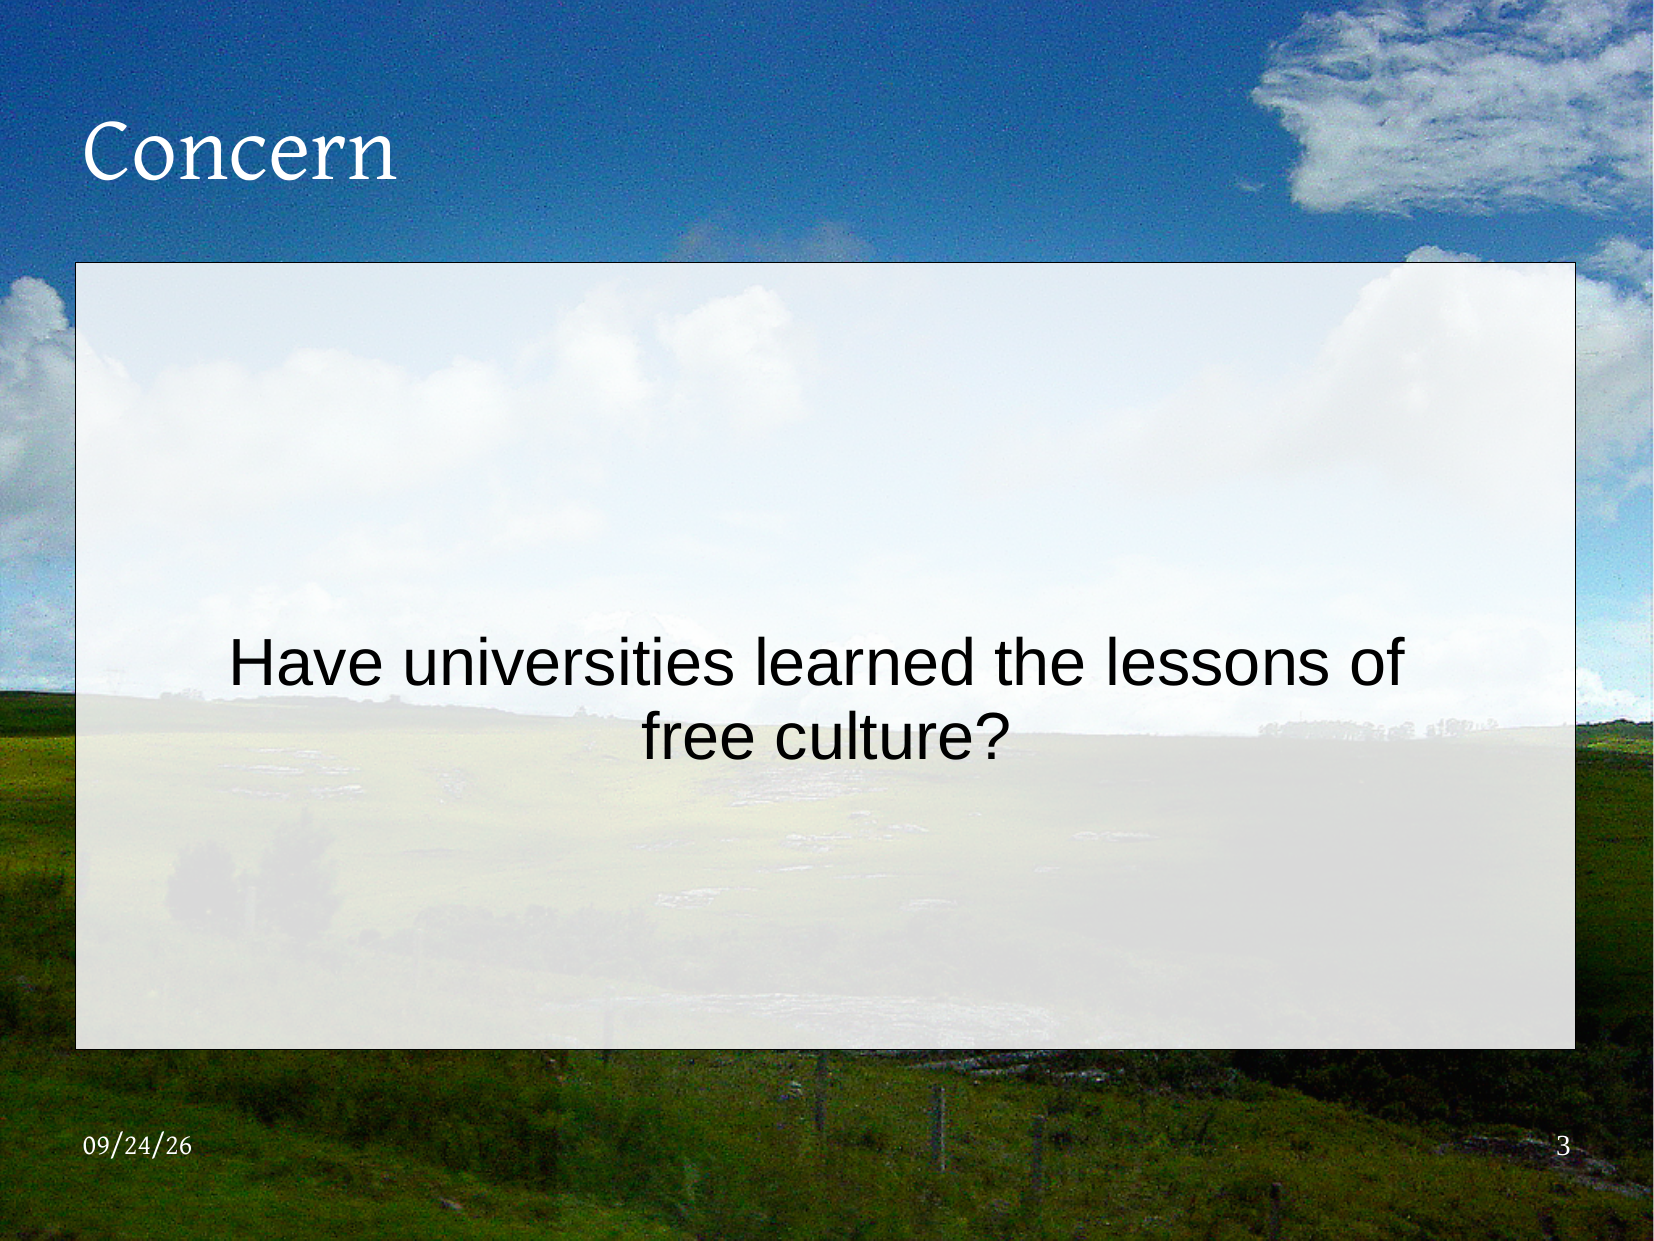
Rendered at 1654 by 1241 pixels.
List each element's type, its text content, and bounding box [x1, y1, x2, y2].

title Concern [82, 49, 1571, 257]
picture [0, 0, 1654, 1241]
subtitle Have universities learned the lessons of free culture? [82, 290, 1571, 1109]
